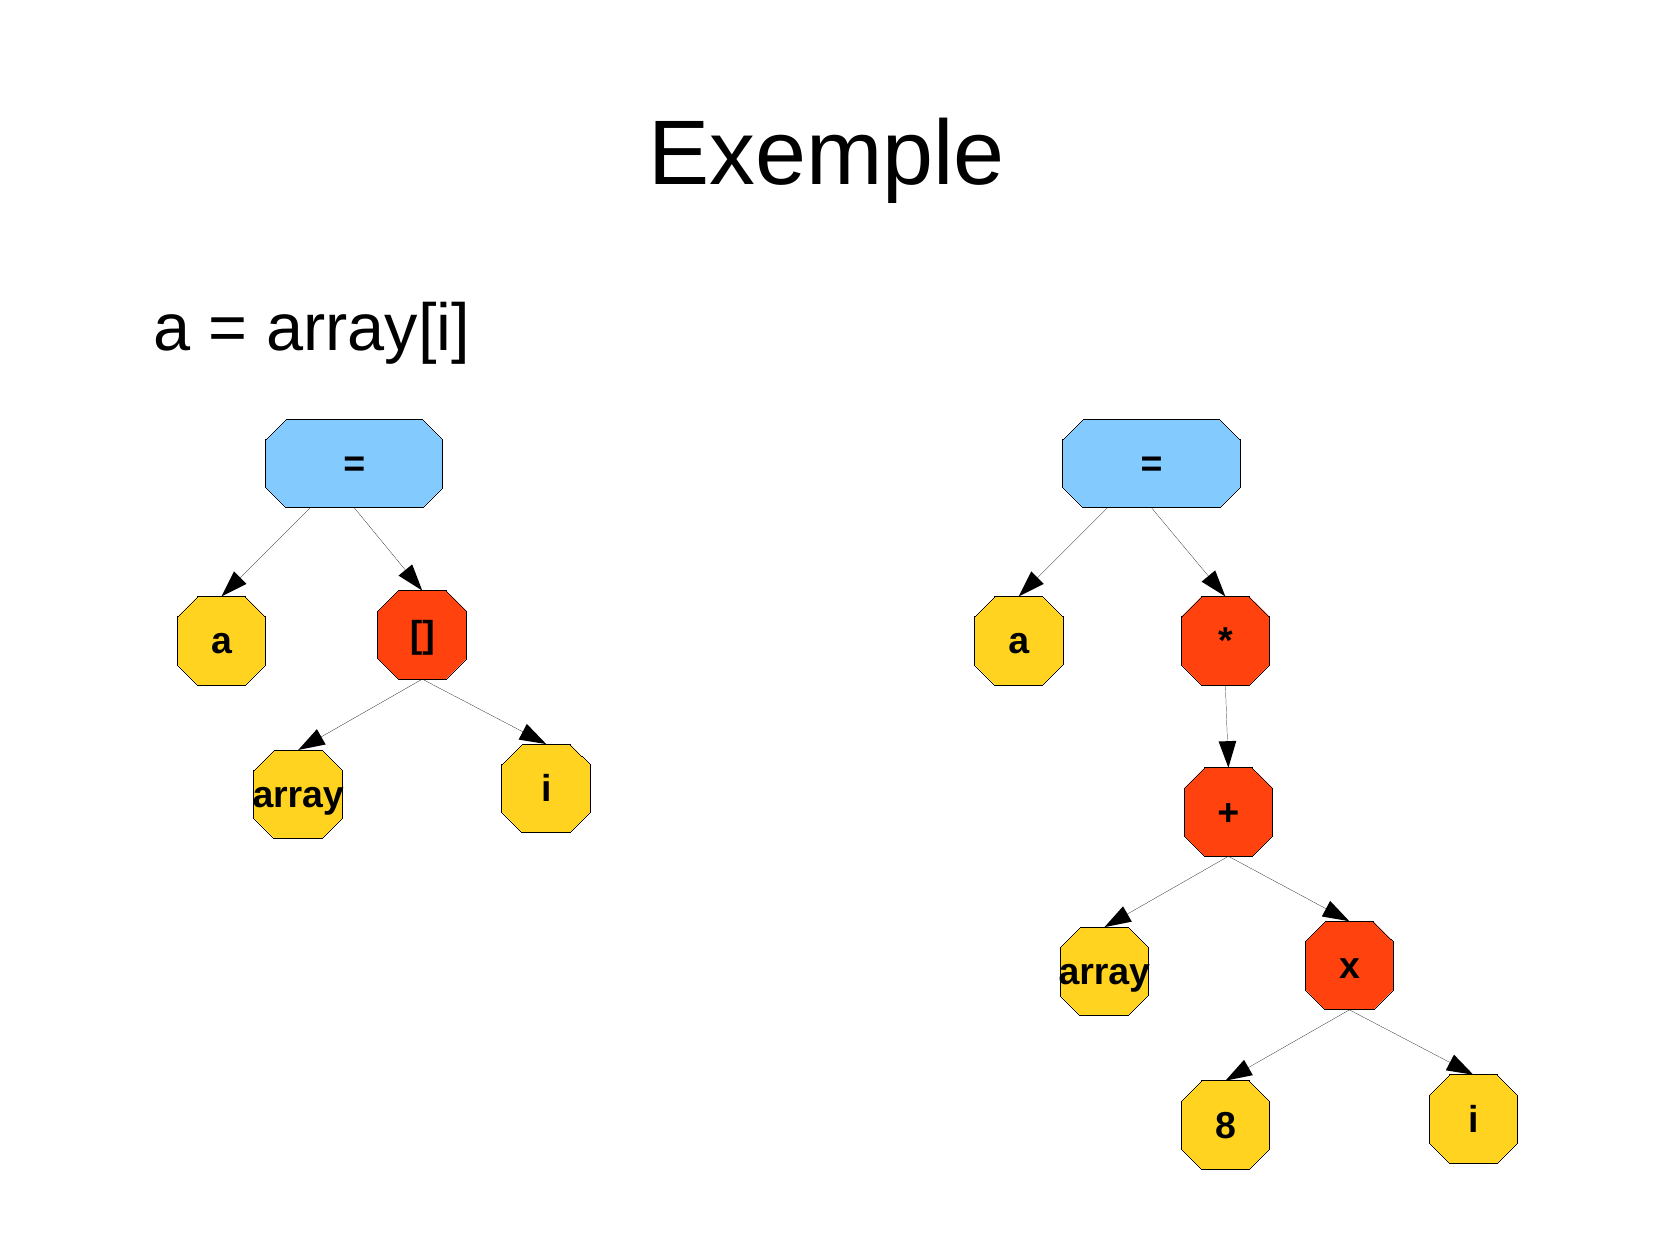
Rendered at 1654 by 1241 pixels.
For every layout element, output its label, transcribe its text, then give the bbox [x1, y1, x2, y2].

text_box x [1305, 921, 1394, 1010]
list a = array[i] [82, 290, 1571, 414]
text_box array [253, 750, 343, 839]
text_box a [177, 596, 266, 686]
text_box * [1181, 596, 1270, 686]
text_box = [265, 419, 443, 508]
text_box array [1060, 927, 1149, 1016]
title Exemple [82, 56, 1571, 250]
text_box a [974, 596, 1064, 686]
text_box + [1184, 767, 1273, 857]
text_box 8 [1181, 1080, 1270, 1170]
text_box i [501, 744, 591, 833]
text_box [] [377, 590, 467, 680]
text_box i [1429, 1074, 1518, 1164]
text_box = [1062, 419, 1241, 508]
